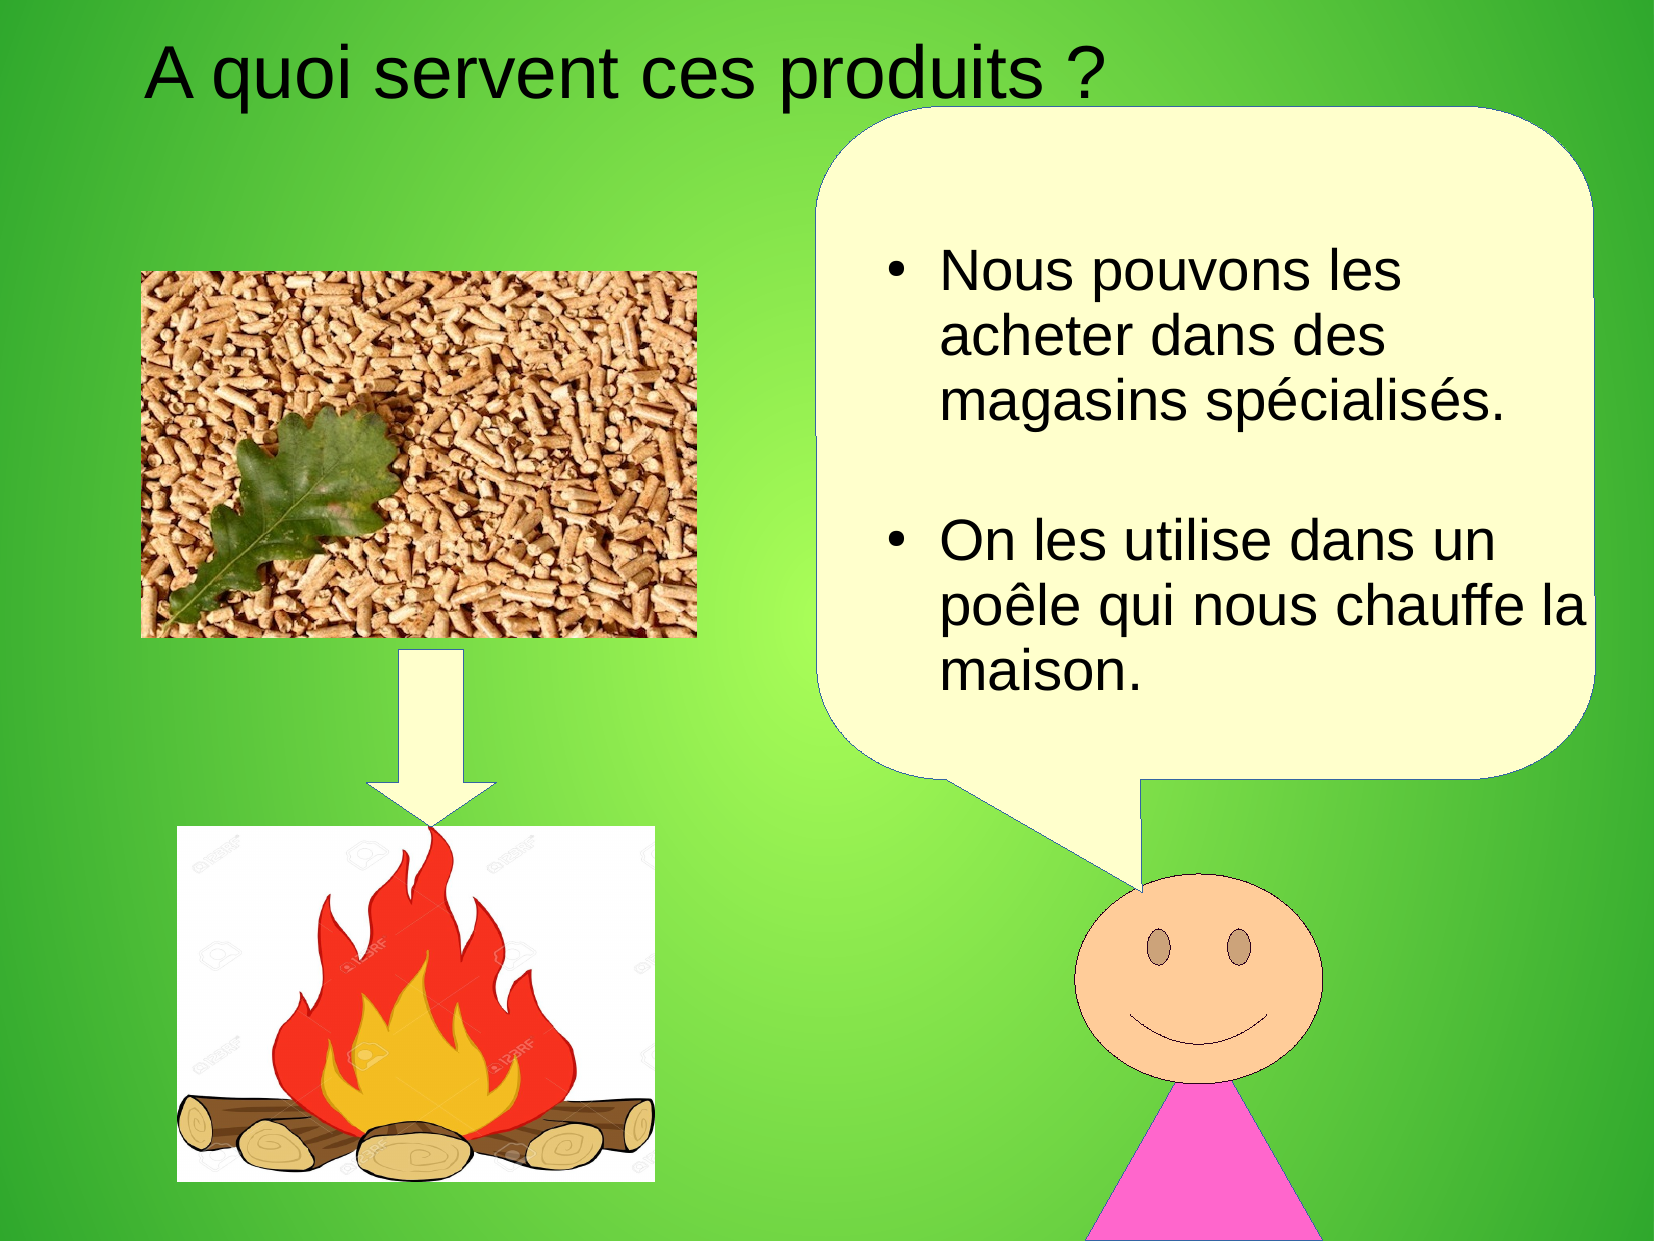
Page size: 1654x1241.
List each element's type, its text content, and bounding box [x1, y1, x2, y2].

picture [141, 271, 697, 638]
picture [177, 826, 655, 1182]
text_box A quoi servent ces produits ? [129, 23, 1512, 319]
text_box [366, 649, 497, 827]
list Nous pouvons les acheter dans des magasins spécialisés. On les utilise dans un poêle qui nous chauffe la maison. [868, 237, 1595, 957]
text_box [1074, 957, 1323, 1241]
text_box [815, 106, 1594, 757]
